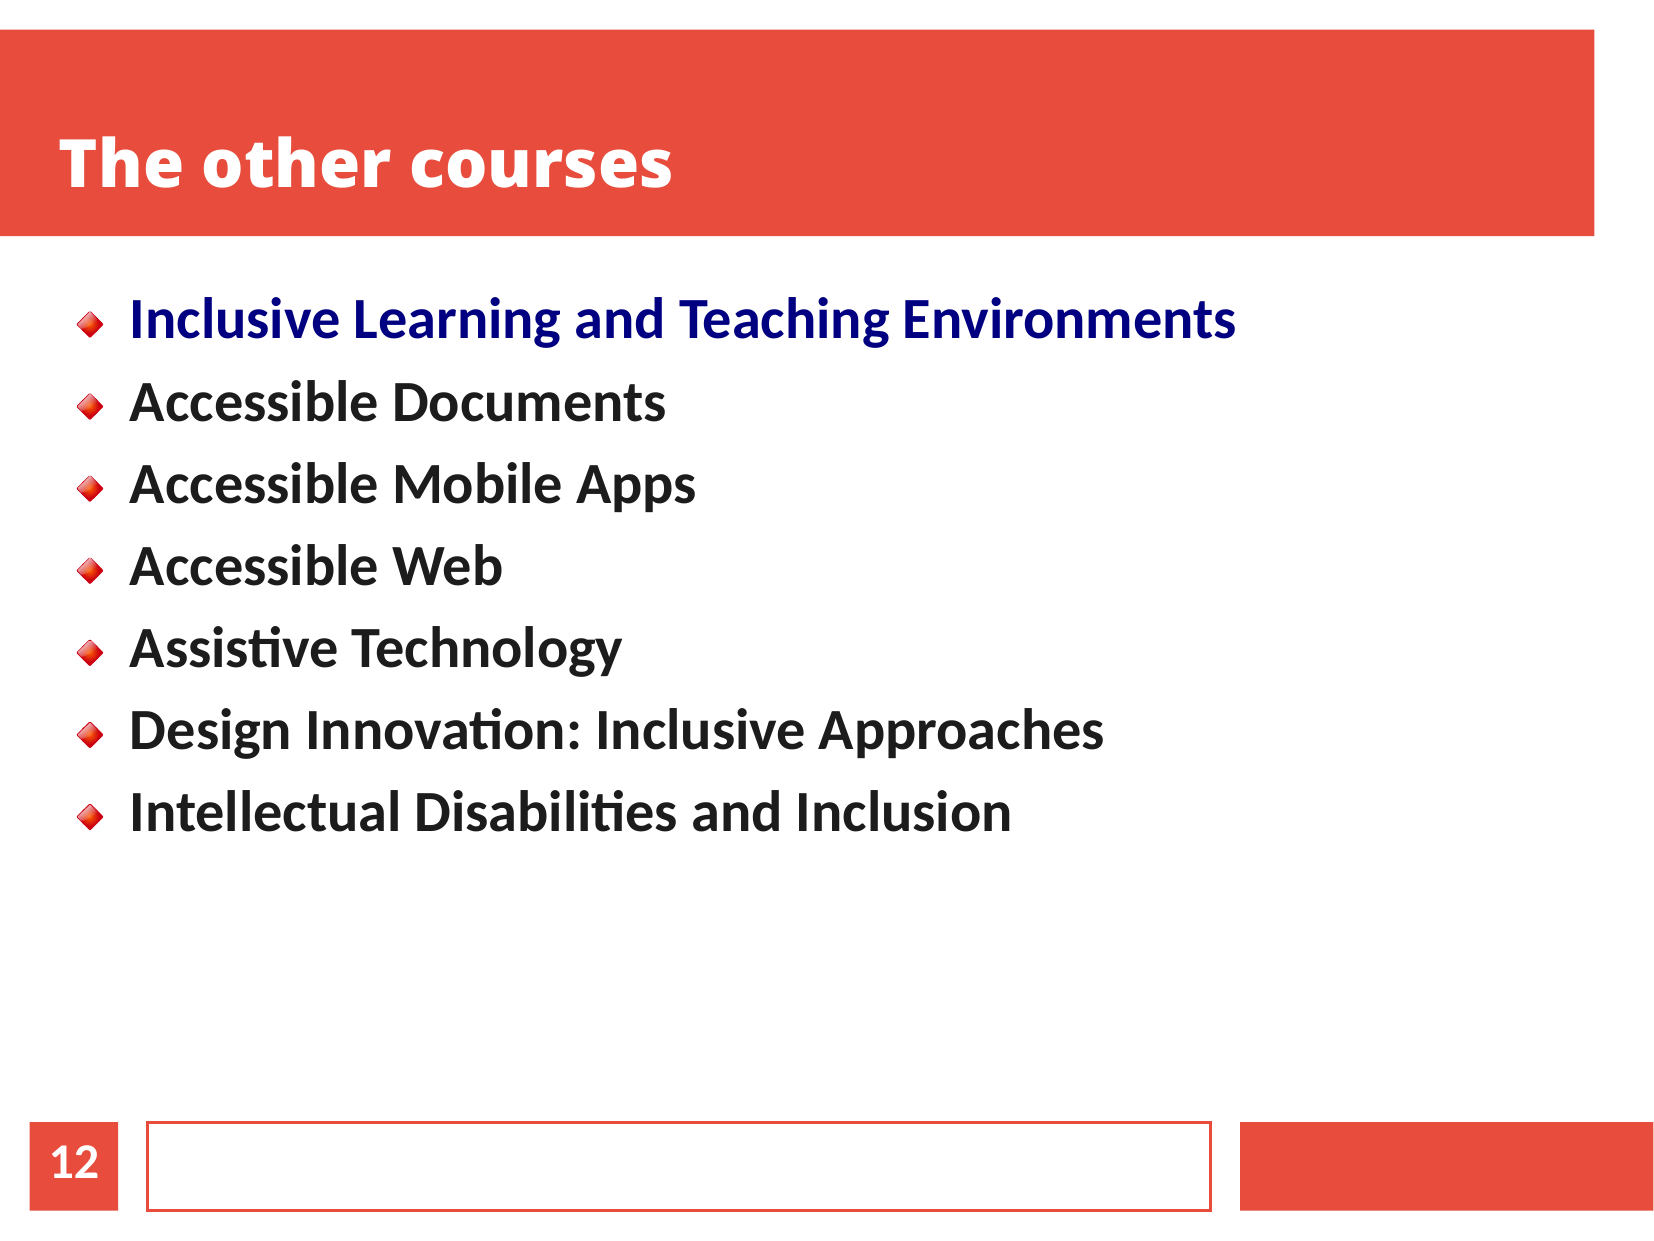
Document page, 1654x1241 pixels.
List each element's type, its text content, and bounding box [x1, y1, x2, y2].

title The other courses [59, 59, 1595, 207]
list Inclusive Learning and Teaching Environments Accessible Documents Accessible Mobile Apps Accessible Web Assistive Technology Design Innovation: Inclusive Approaches Intellectual Disabilities and Inclusion [59, 295, 1565, 1093]
